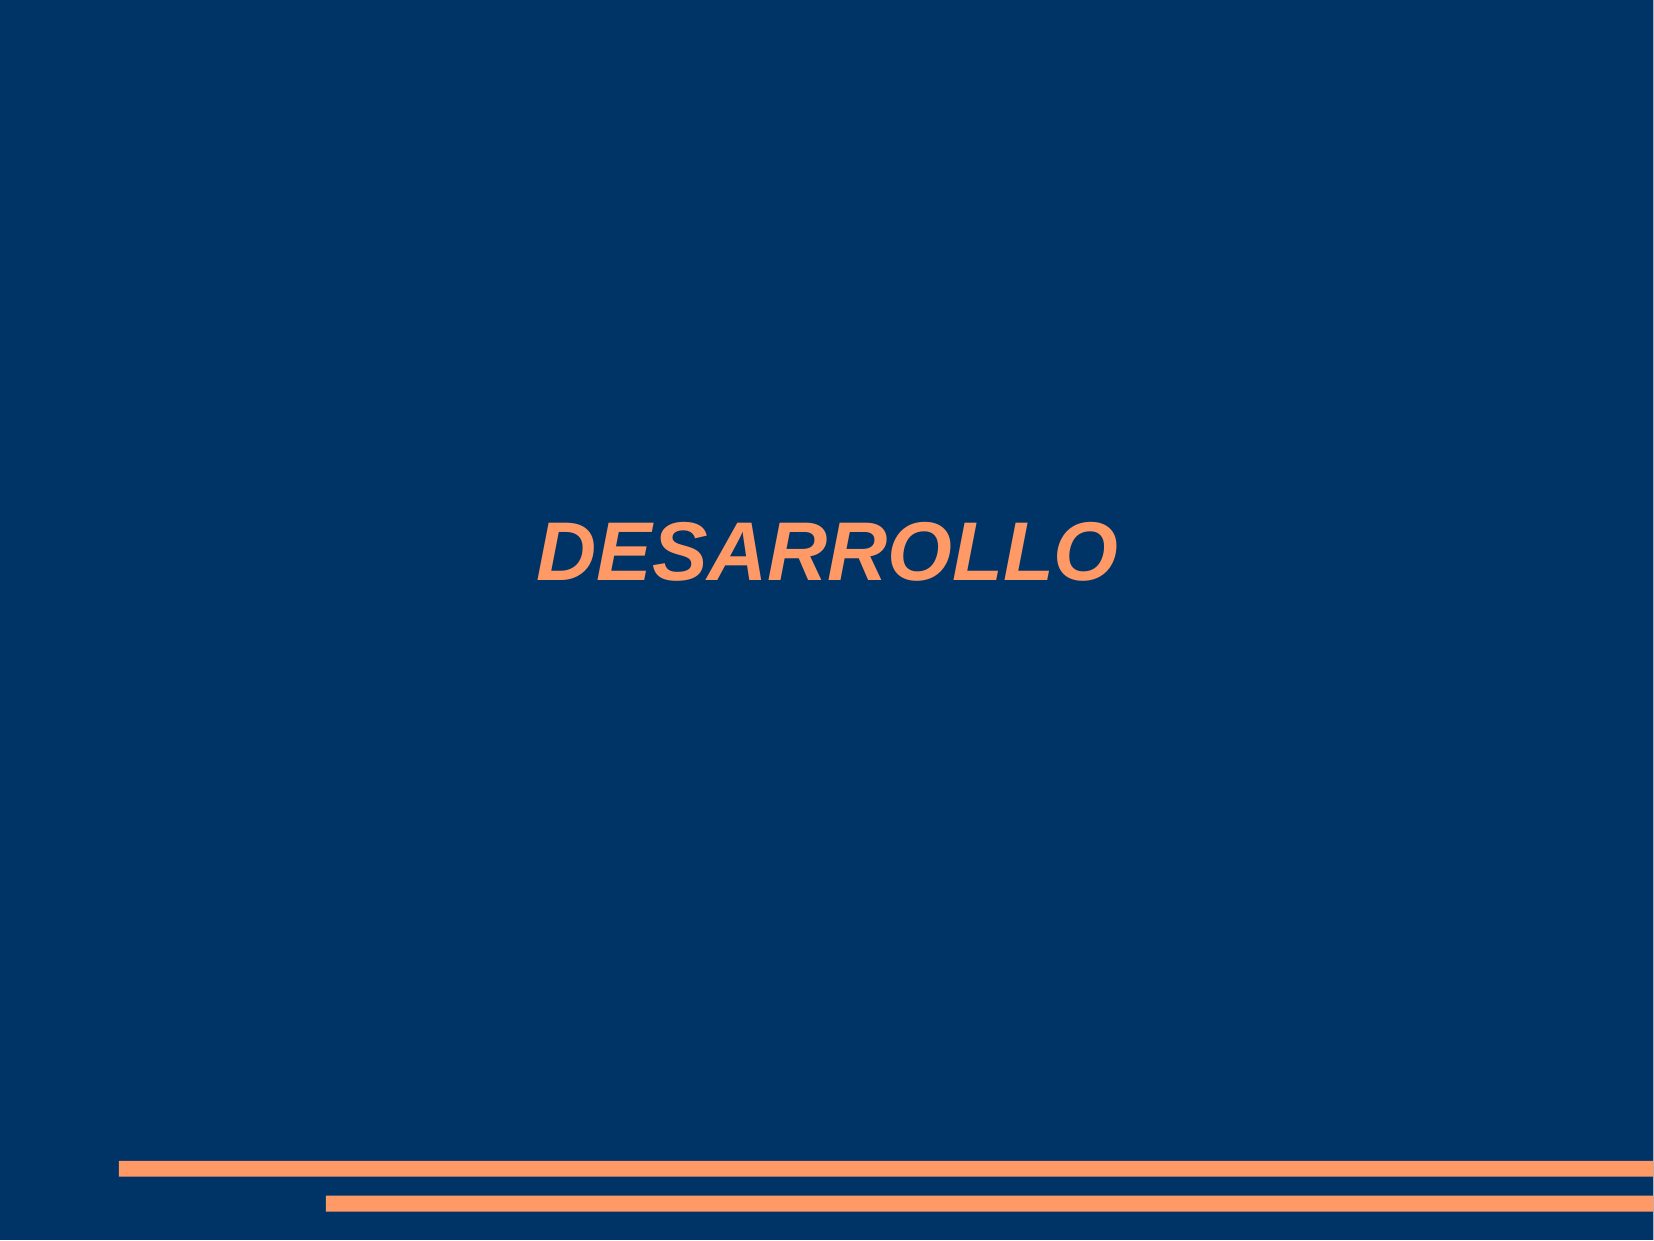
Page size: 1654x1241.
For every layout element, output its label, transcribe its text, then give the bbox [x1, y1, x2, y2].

title DESARROLLO [121, 447, 1534, 655]
